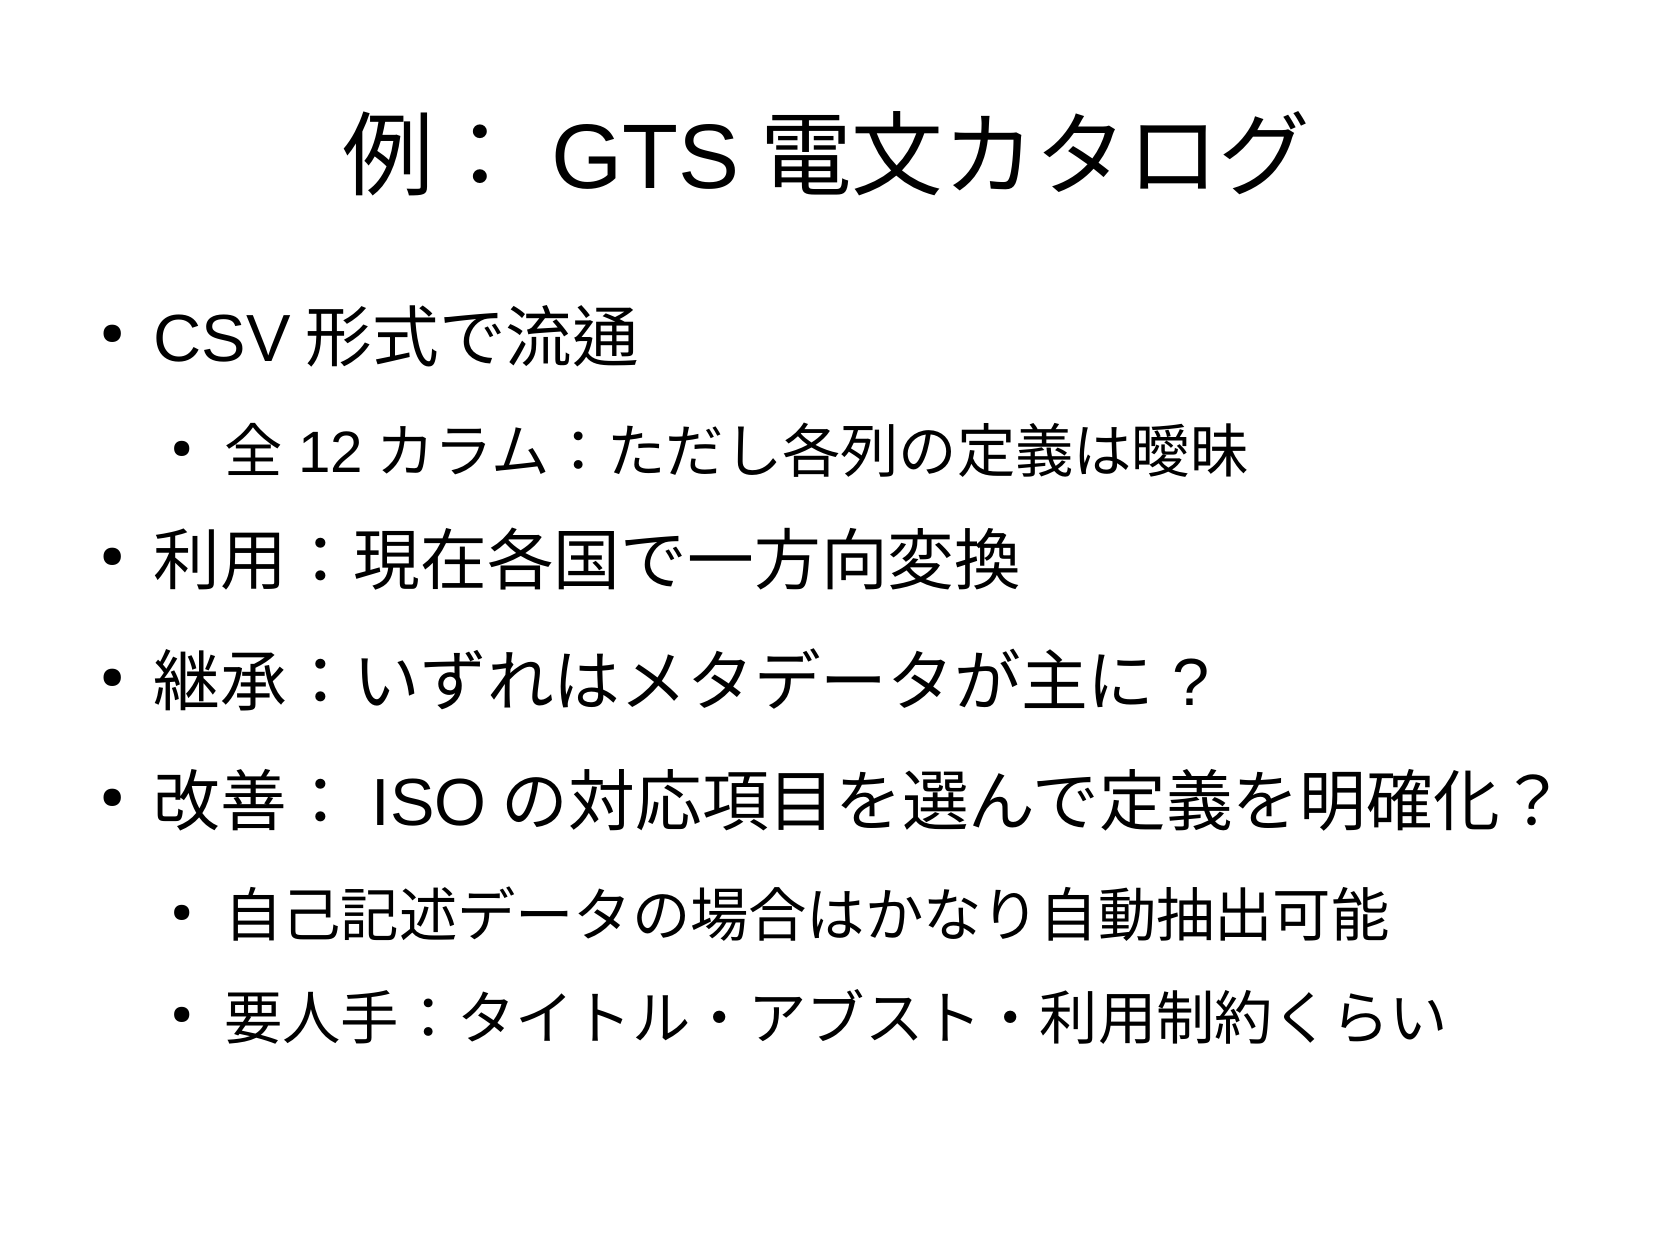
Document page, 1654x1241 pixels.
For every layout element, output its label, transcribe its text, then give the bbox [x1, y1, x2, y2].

list CSV形式で流通 全12カラム：ただし各列の定義は曖昧 利用：現在各国で一方向変換 継承：いずれはメタデータが主に? 改善：ISOの対応項目を選んで定義を明確化？ 自己記述データの場合はかなり自動抽出可能 要人手：タイトル・アブスト・利用制約くらい [82, 290, 1571, 1094]
title 例：GTS電文カタログ [82, 56, 1571, 250]
